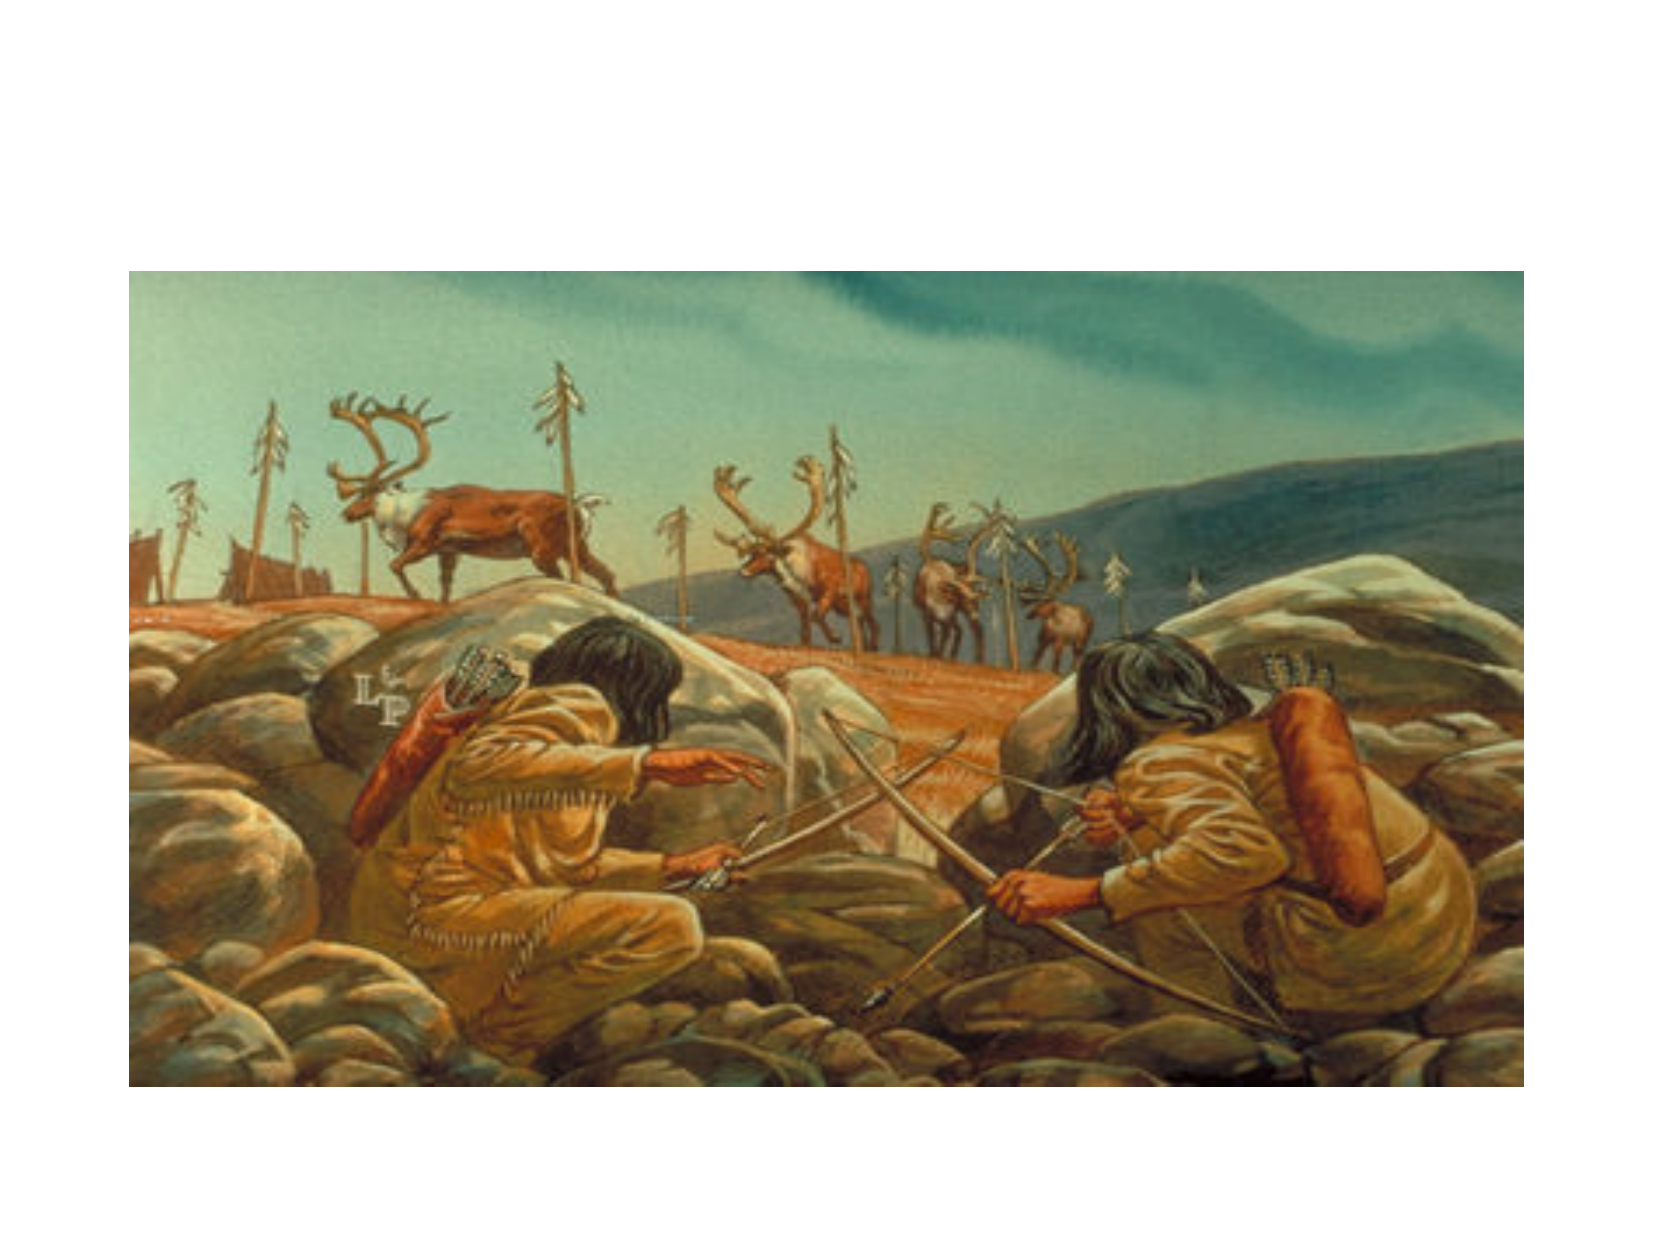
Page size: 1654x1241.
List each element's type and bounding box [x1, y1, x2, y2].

picture [129, 271, 1524, 1087]
